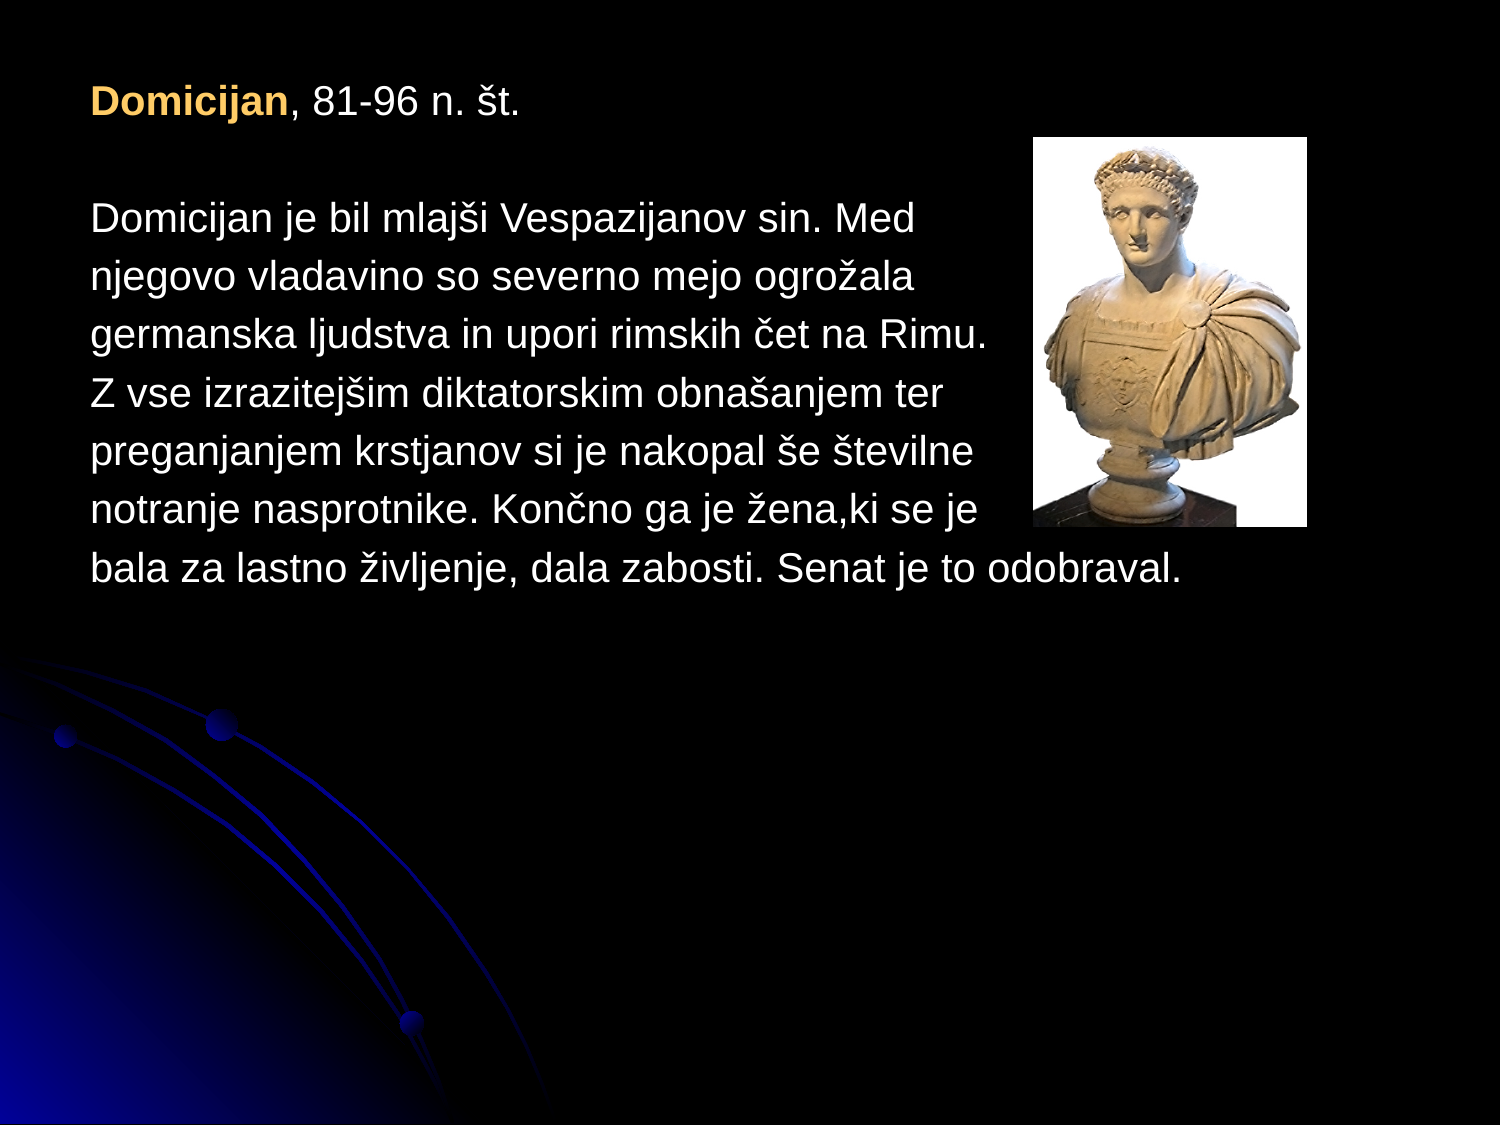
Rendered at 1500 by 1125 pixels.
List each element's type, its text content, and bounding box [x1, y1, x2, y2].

picture [1033, 137, 1307, 528]
list Domicijan, 81-96 n. št. Domicijan je bil mlajši Vespazijanov sin. Med njegovo vladavino so severno mejo ogrožala germanska ljudstva in upori rimskih čet na Rimu. Z vse izrazitejšim diktatorskim obnašanjem ter preganjanjem krstjanov si je nakopal še številne notranje nasprotnike. Končno ga je žena,ki se je bala za lastno življenje, dala zabosti. Senat je to odobraval. [75, 66, 1425, 1006]
